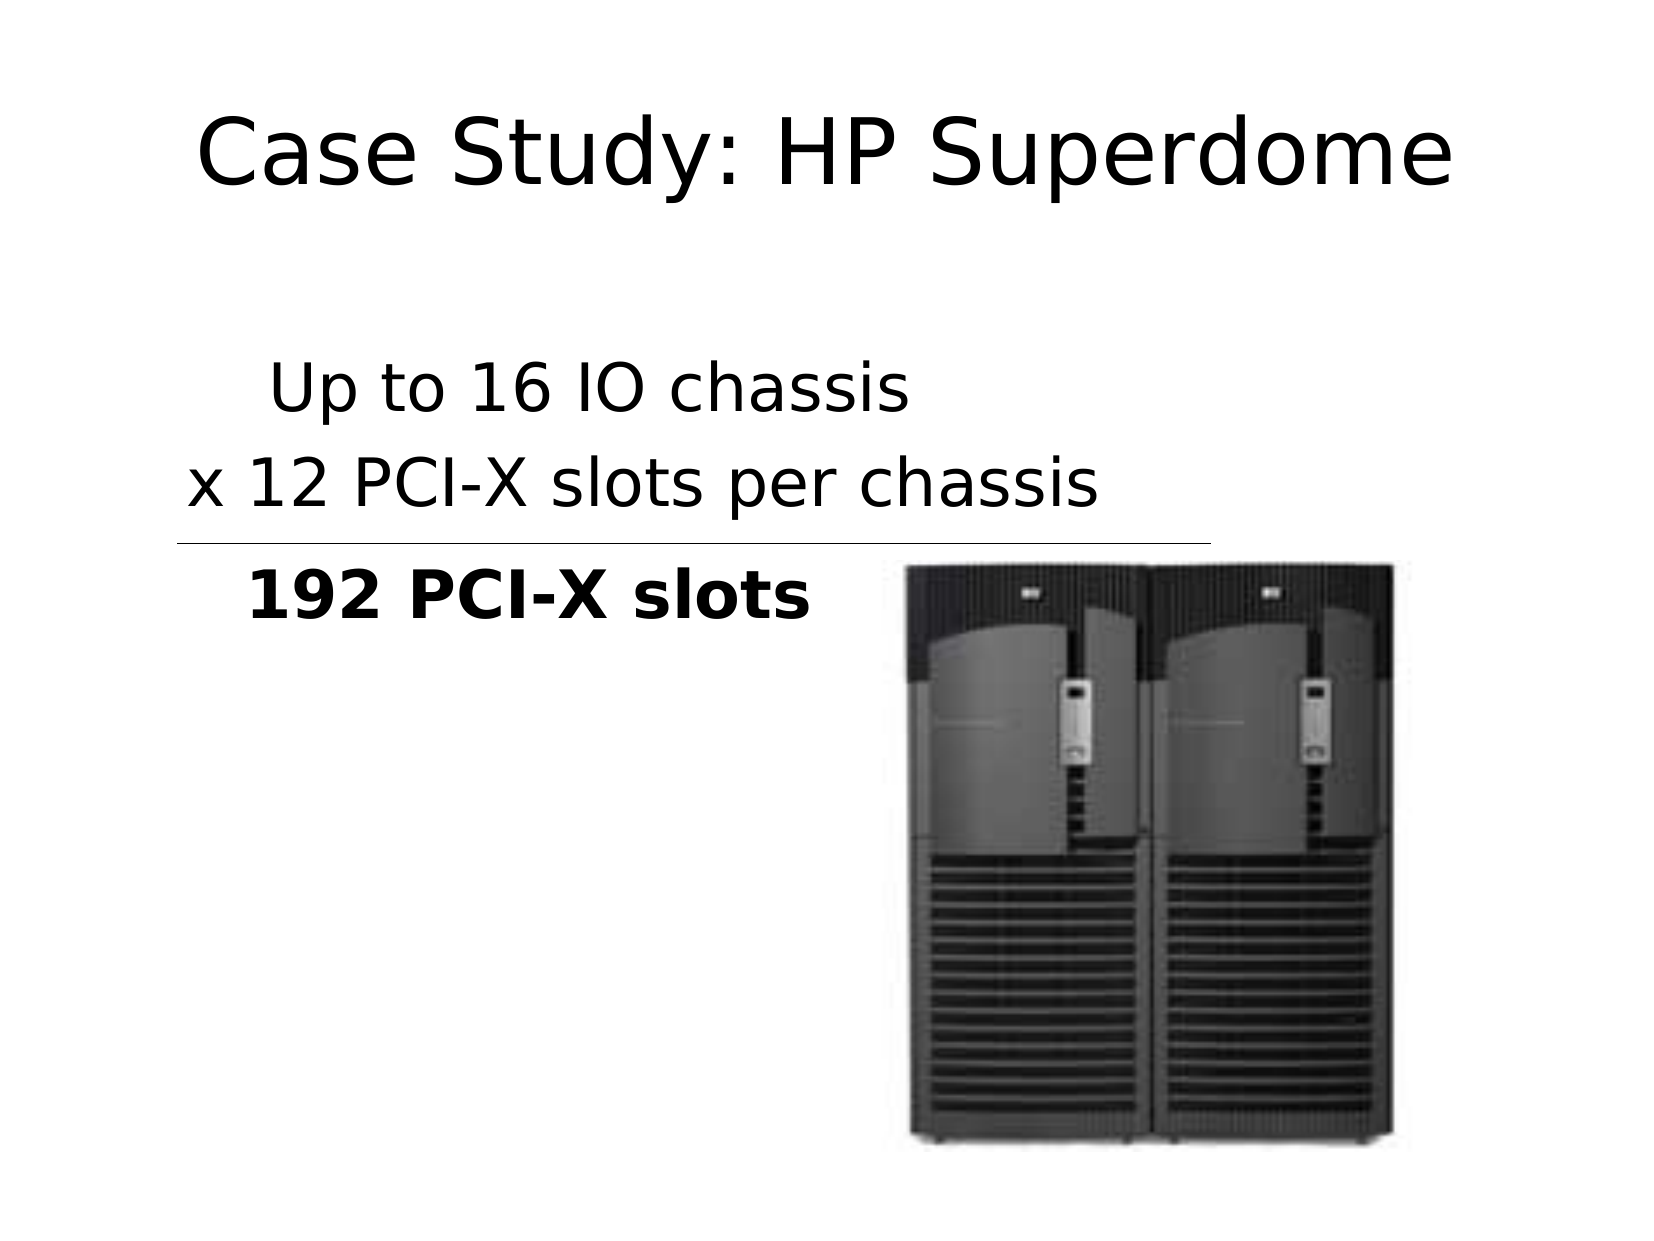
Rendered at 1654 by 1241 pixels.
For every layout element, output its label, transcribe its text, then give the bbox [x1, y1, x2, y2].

text_box Up to 16 IO chassis [253, 342, 1022, 436]
title Case Study: HP Superdome [82, 56, 1571, 250]
picture [856, 560, 1447, 1152]
text_box 192 PCI-X slots [230, 549, 886, 642]
text_box x 12 PCI-X slots per chassis [171, 437, 1353, 530]
